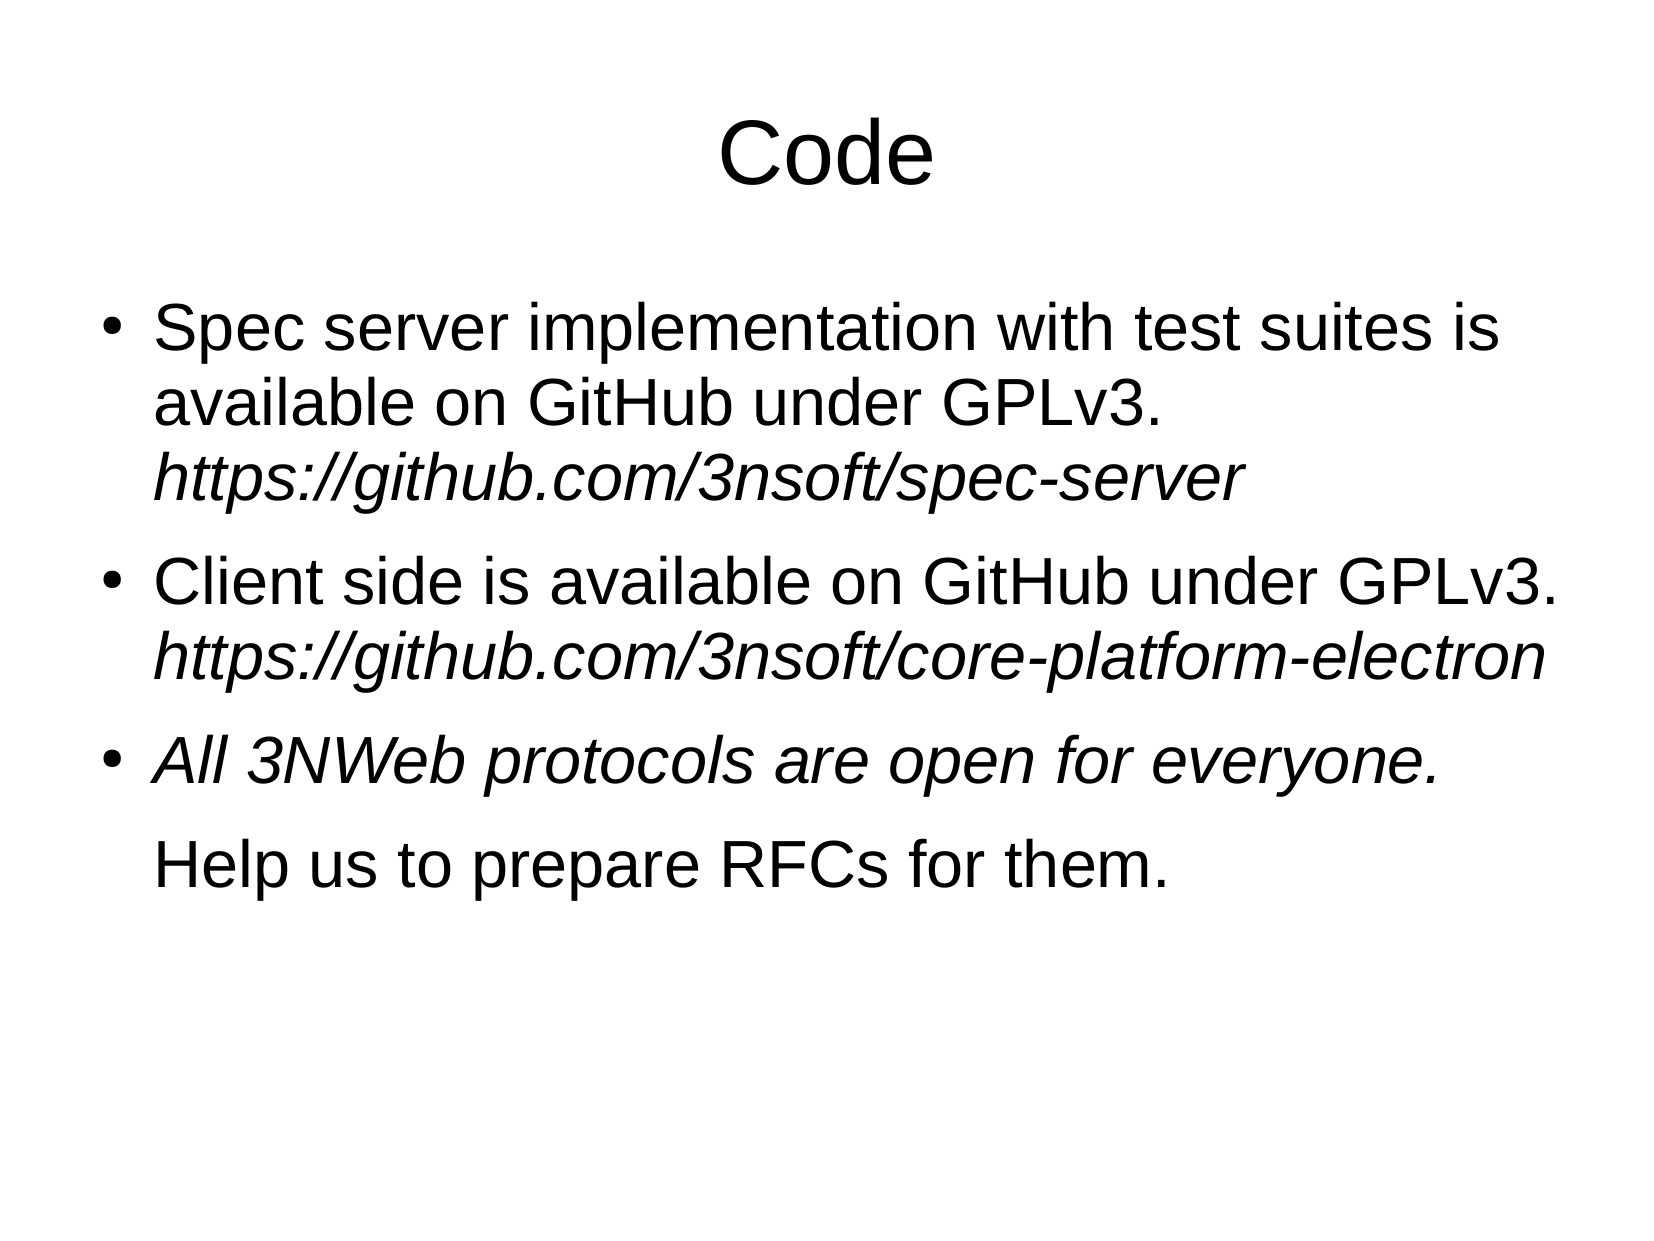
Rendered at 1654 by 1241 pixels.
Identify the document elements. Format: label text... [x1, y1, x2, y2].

list Spec server implementation with test suites is available on GitHub under GPLv3. https://github.com/3nsoft/spec-server Client side is available on GitHub under GPLv3. https://github.com/3nsoft/core-platform-electron All 3NWeb protocols are open for everyone. Help us to prepare RFCs for them. [82, 290, 1571, 1010]
title Code [82, 49, 1571, 257]
